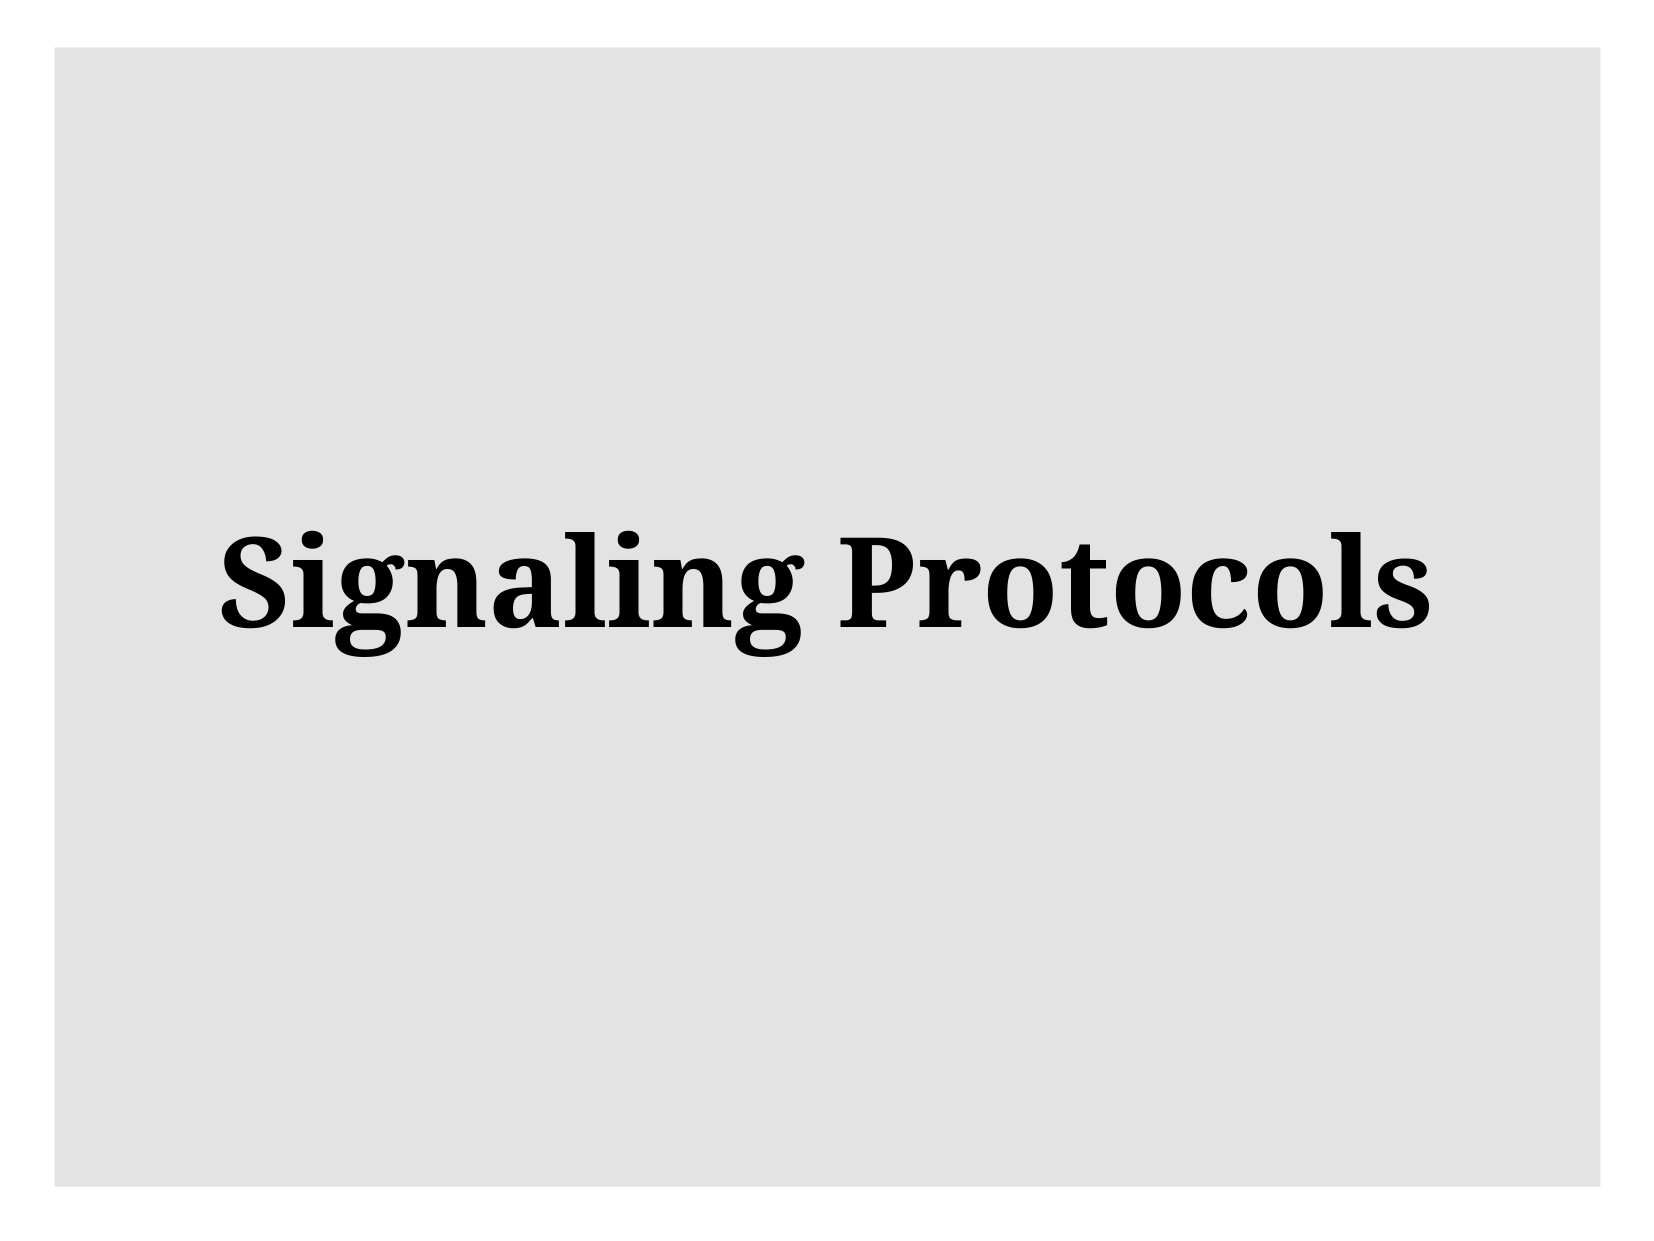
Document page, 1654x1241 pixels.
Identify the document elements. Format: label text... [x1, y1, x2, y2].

picture [0, 0, 1654, 1241]
subtitle Signaling Protocols [82, 49, 1571, 1109]
